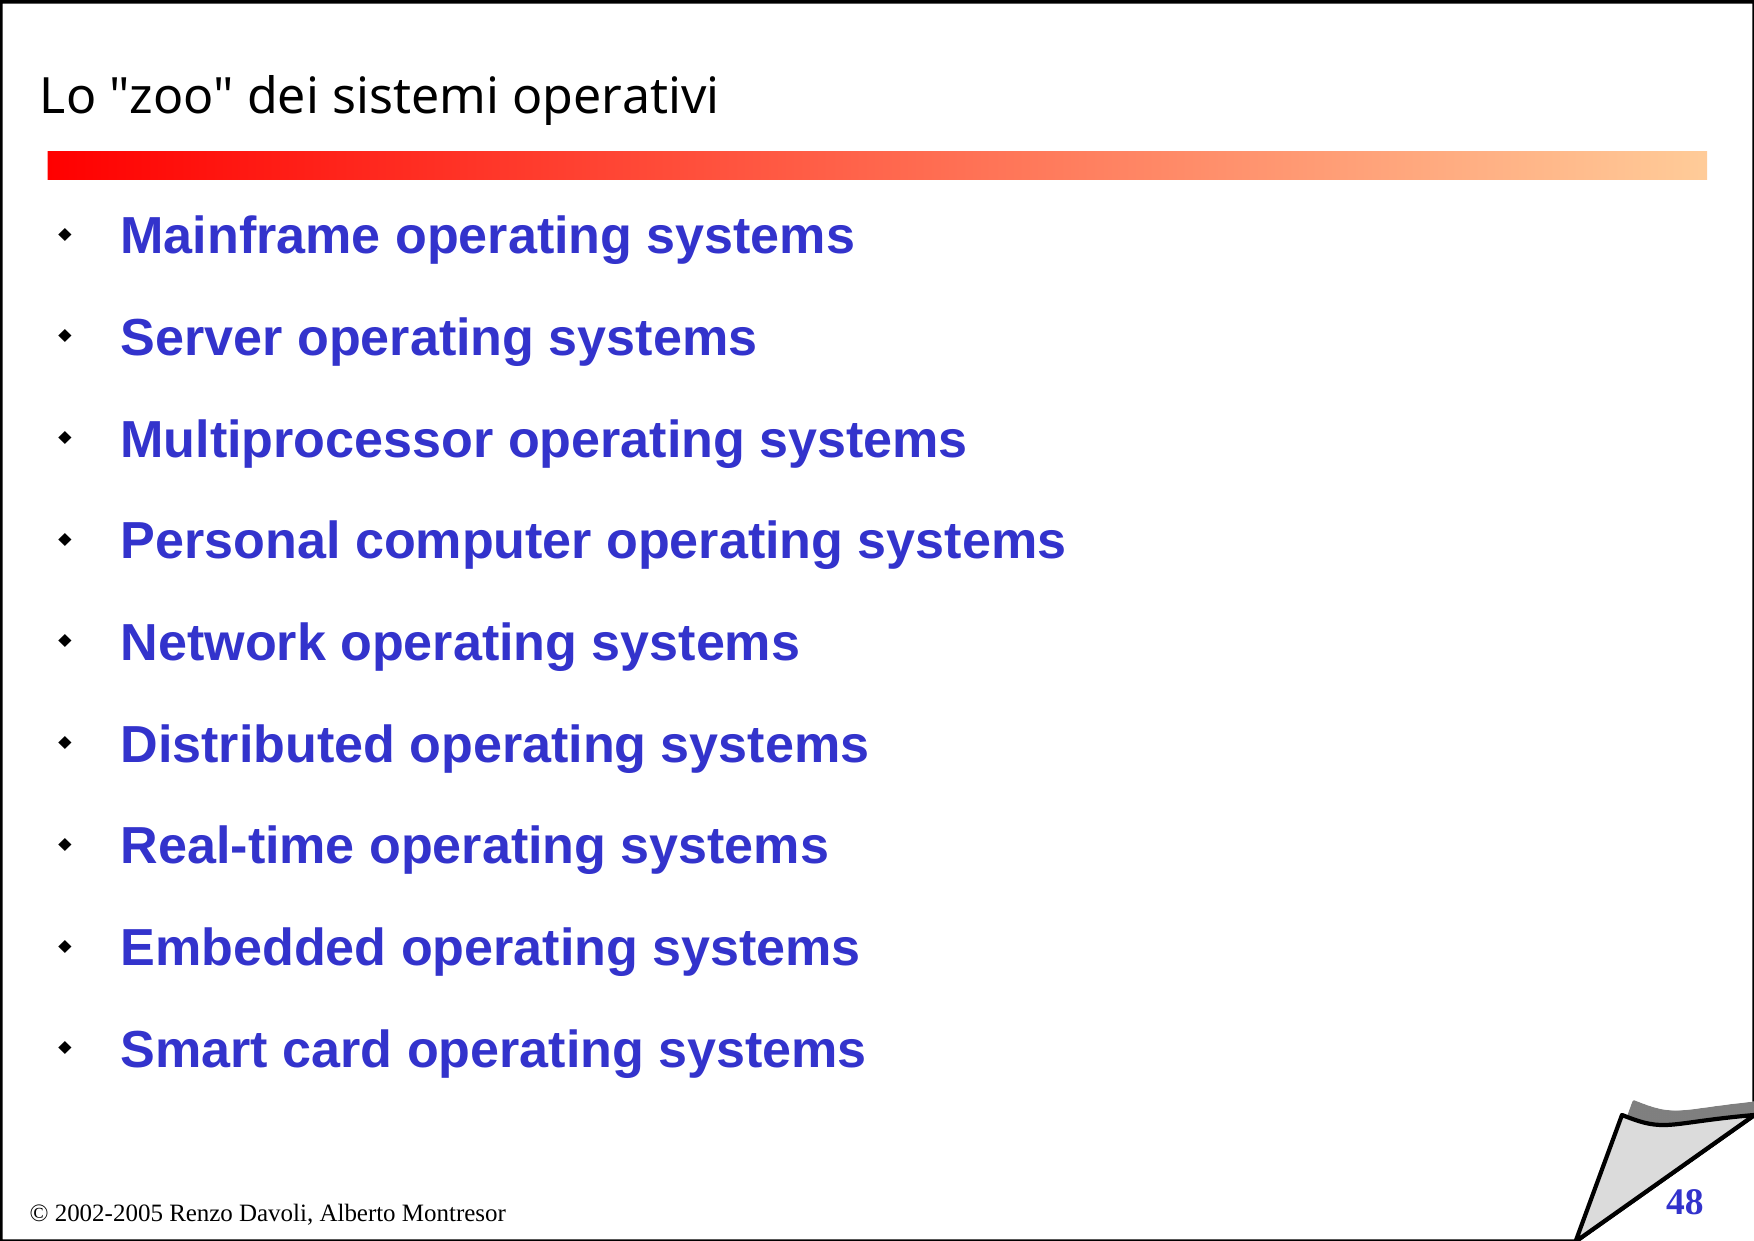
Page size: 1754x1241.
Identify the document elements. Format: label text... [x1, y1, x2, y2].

list Mainframe operating systems Server operating systems Multiprocessor operating systems Personal computer operating systems Network operating systems Distributed operating systems Real-time operating systems Embedded operating systems Smart card operating systems [58, 206, 1696, 1140]
title Lo "zoo" dei sistemi operativi [40, 49, 1713, 144]
